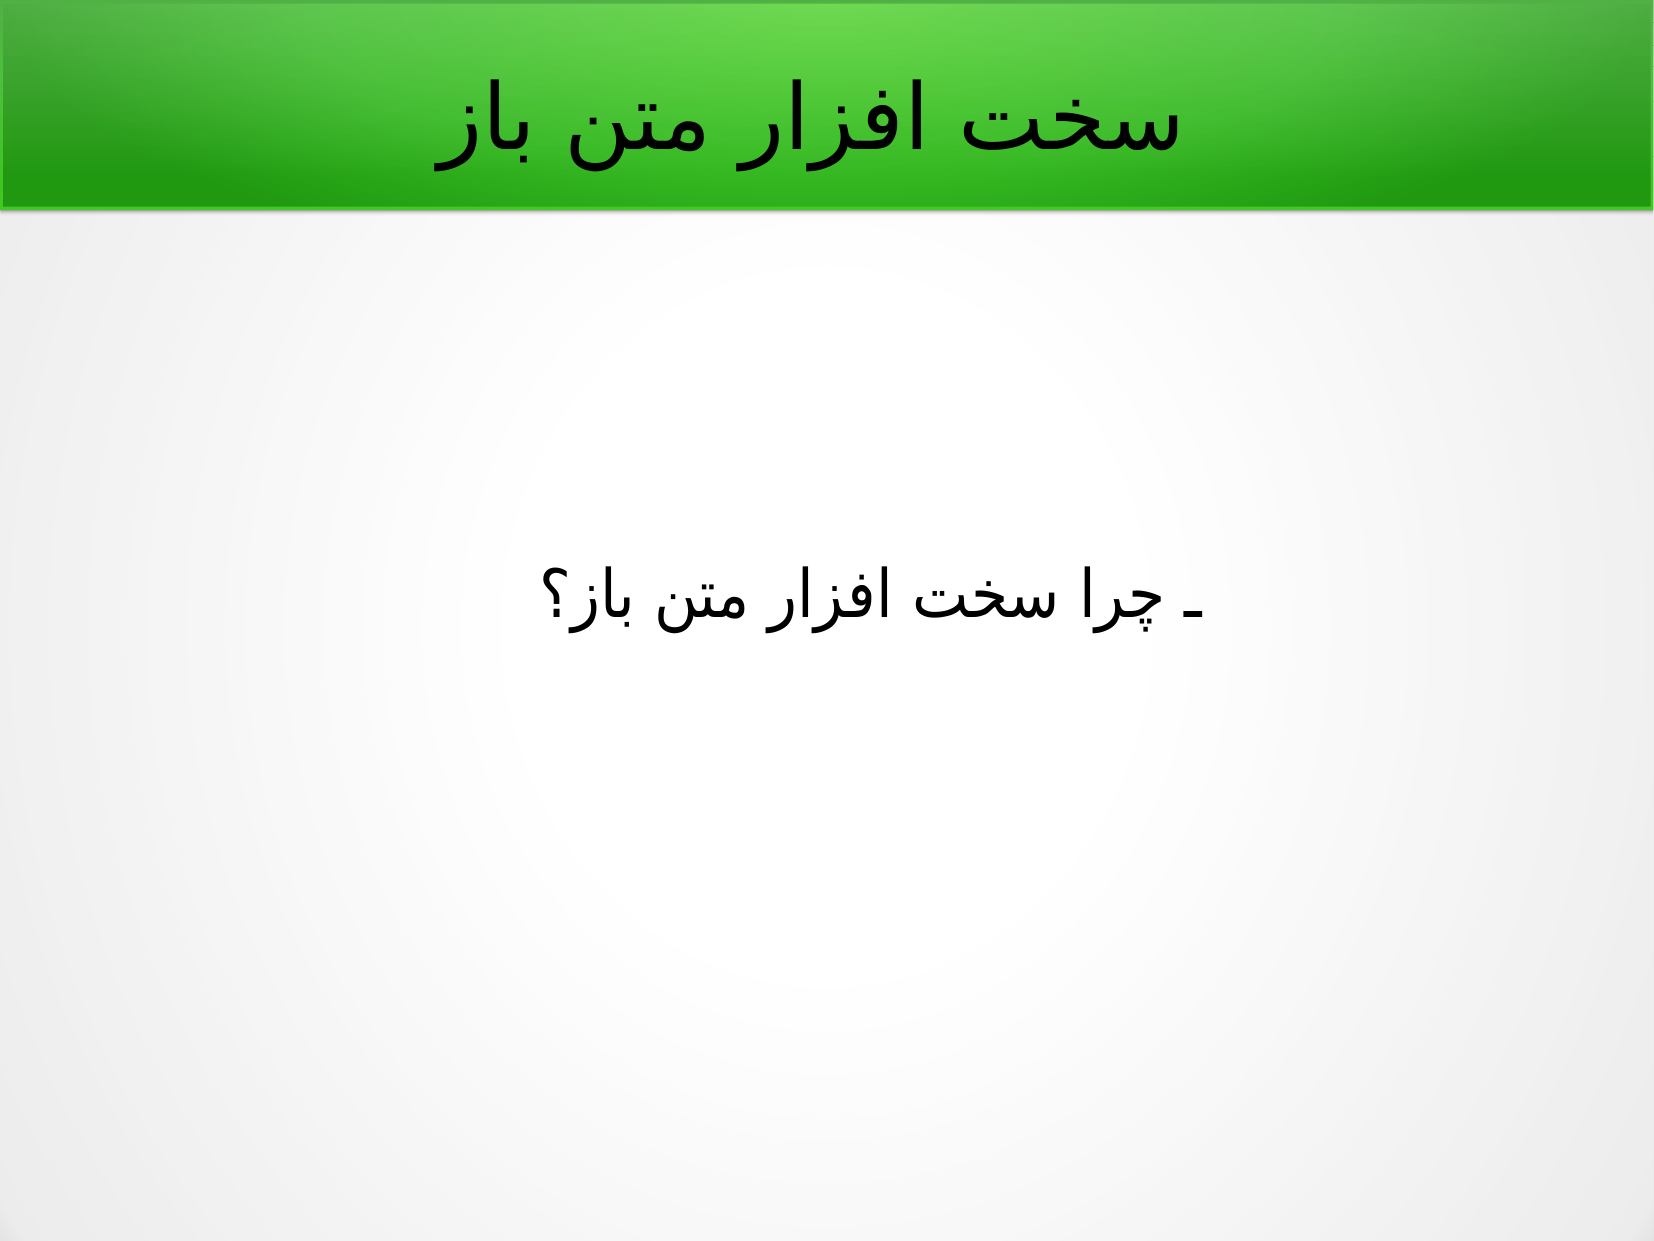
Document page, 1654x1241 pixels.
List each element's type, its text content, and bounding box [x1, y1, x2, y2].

title سخت افزار متن باز [82, 47, 1571, 189]
list ـ چرا سخت افزار متن باز؟ [0, 555, 1204, 1241]
